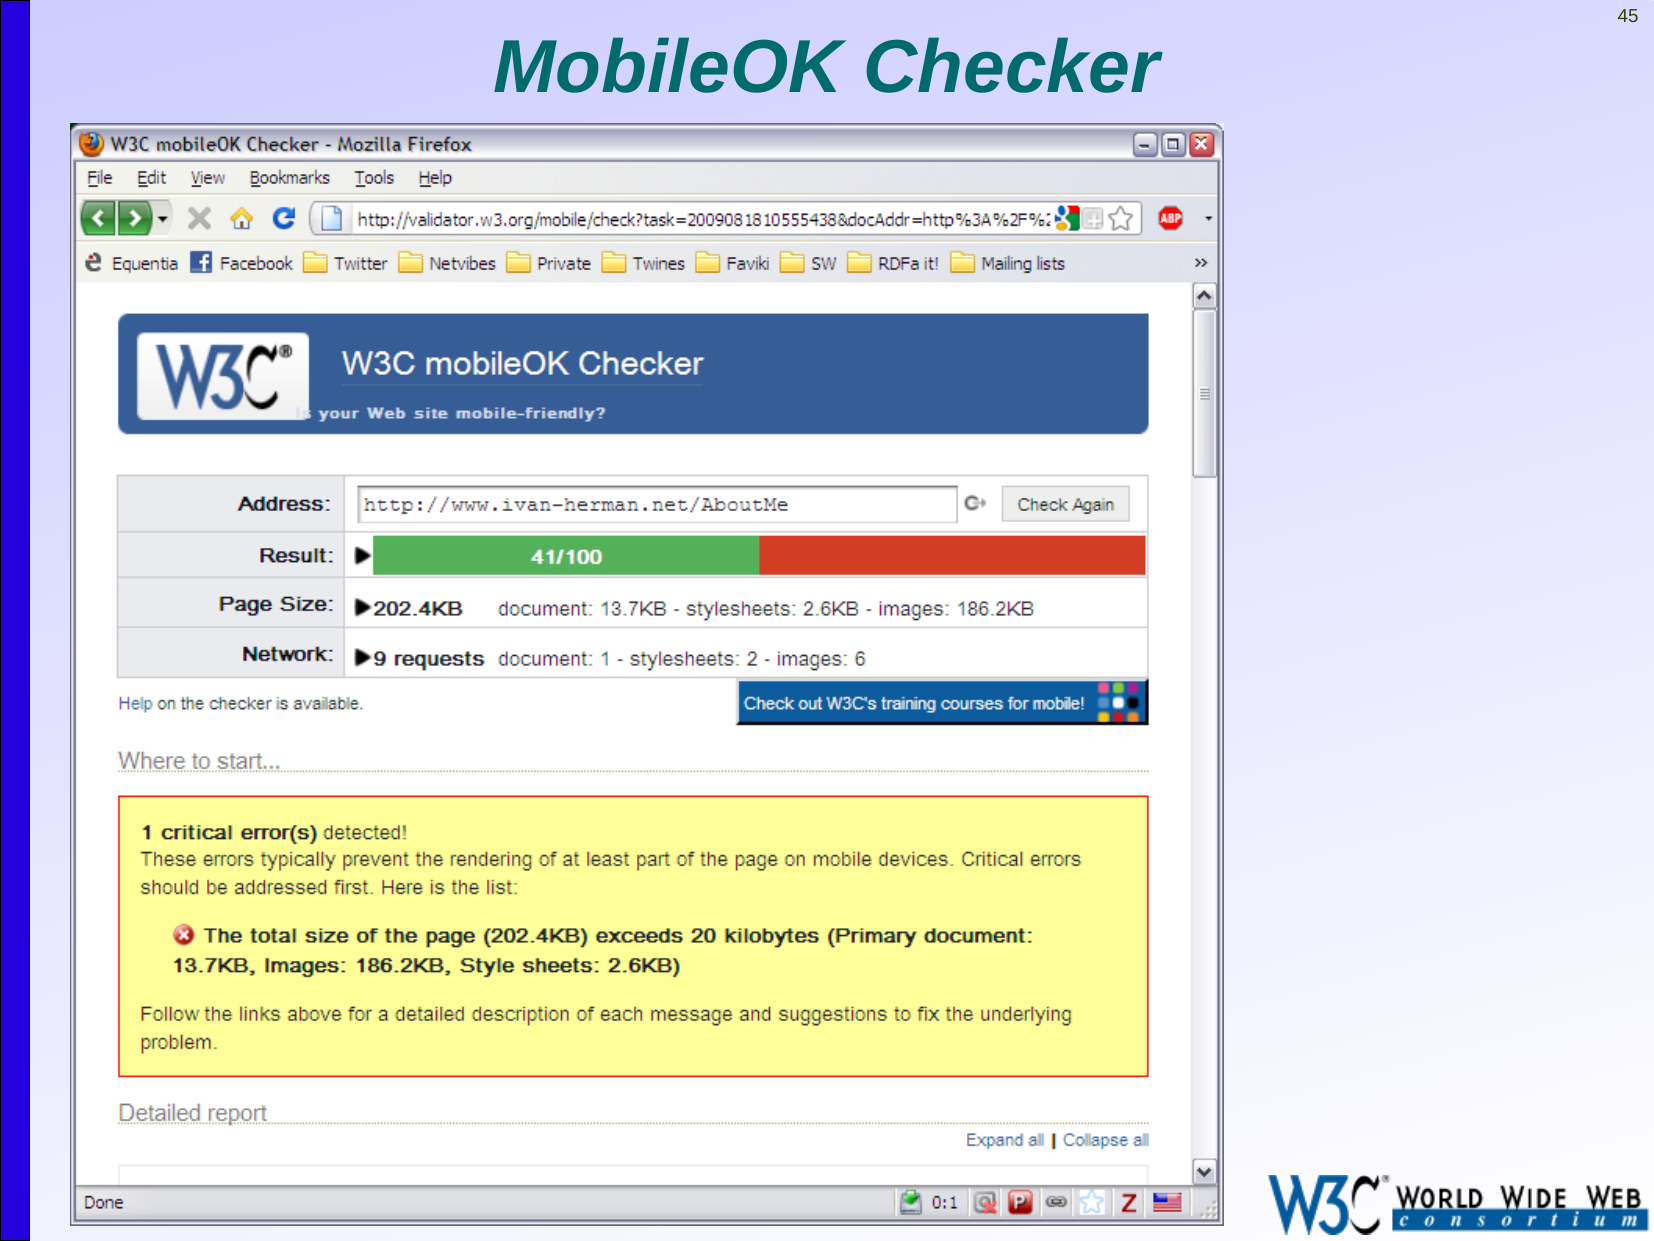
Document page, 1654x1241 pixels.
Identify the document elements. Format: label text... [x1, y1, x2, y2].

picture [70, 125, 1224, 1226]
picture [1263, 1175, 1654, 1235]
title MobileOK Checker [0, 5, 1654, 125]
